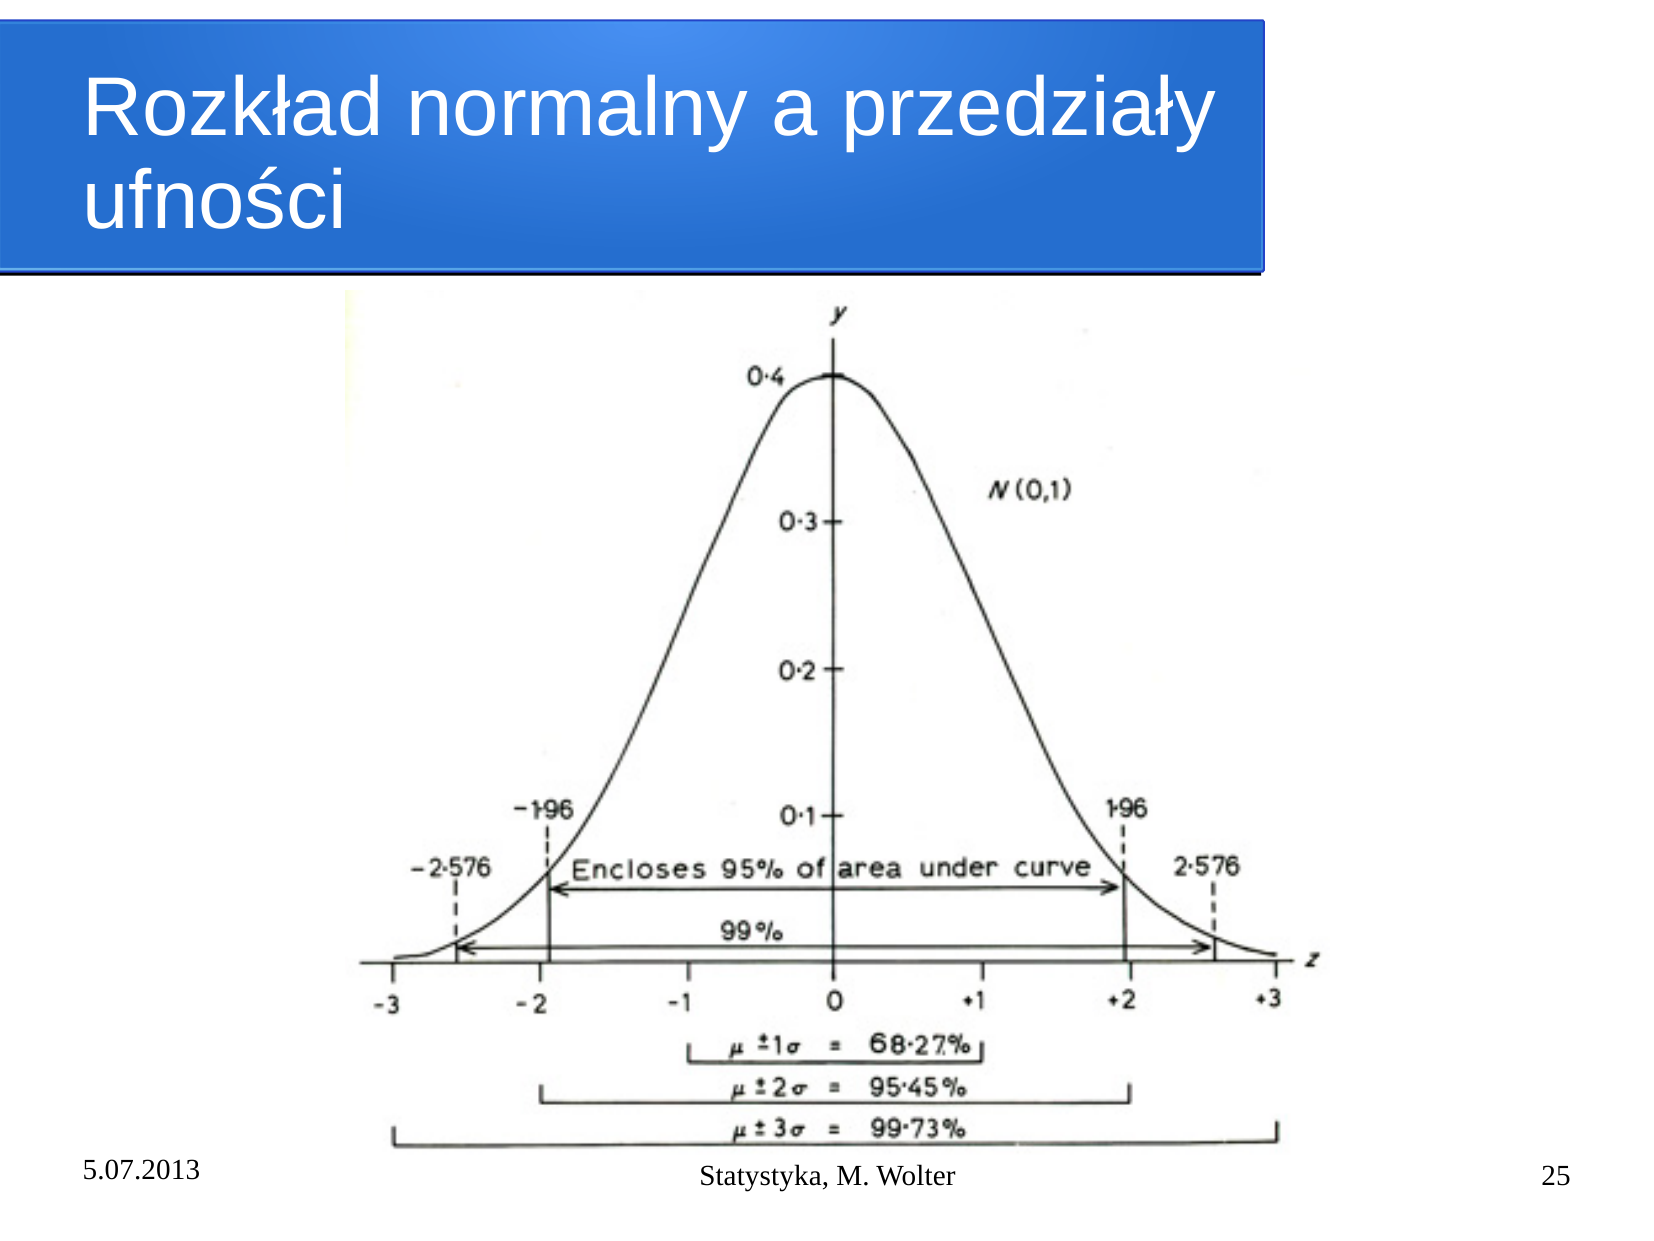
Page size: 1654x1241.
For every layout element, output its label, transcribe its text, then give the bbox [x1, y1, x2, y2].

title Rozkład normalny a przedziały ufności [82, 49, 1250, 257]
picture [345, 290, 1330, 1159]
